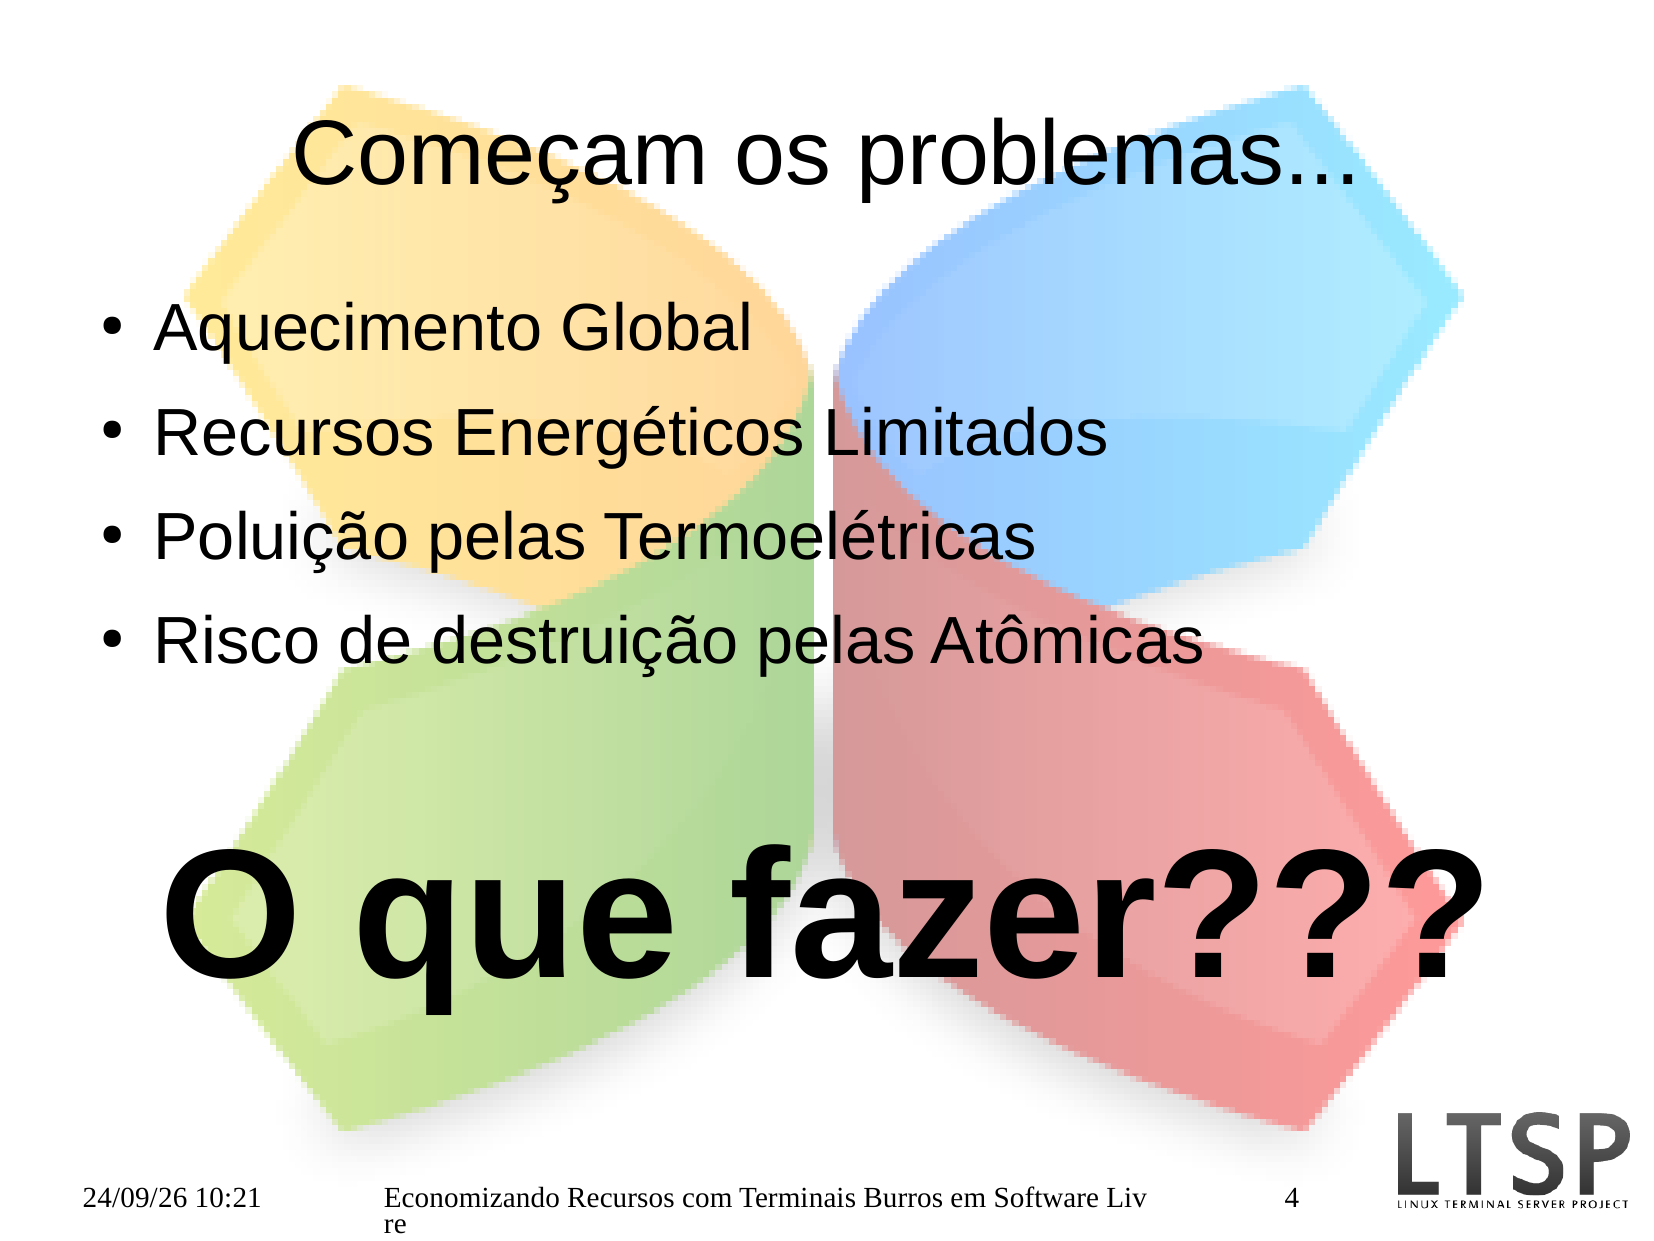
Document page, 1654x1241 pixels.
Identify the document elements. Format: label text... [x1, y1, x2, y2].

list Aquecimento Global Recursos Energéticos Limitados Poluição pelas Termoelétricas Risco de destruição pelas Atômicas O que fazer??? [82, 290, 1571, 1109]
title Começam os problemas... [82, 56, 1571, 250]
picture [1382, 1072, 1639, 1241]
